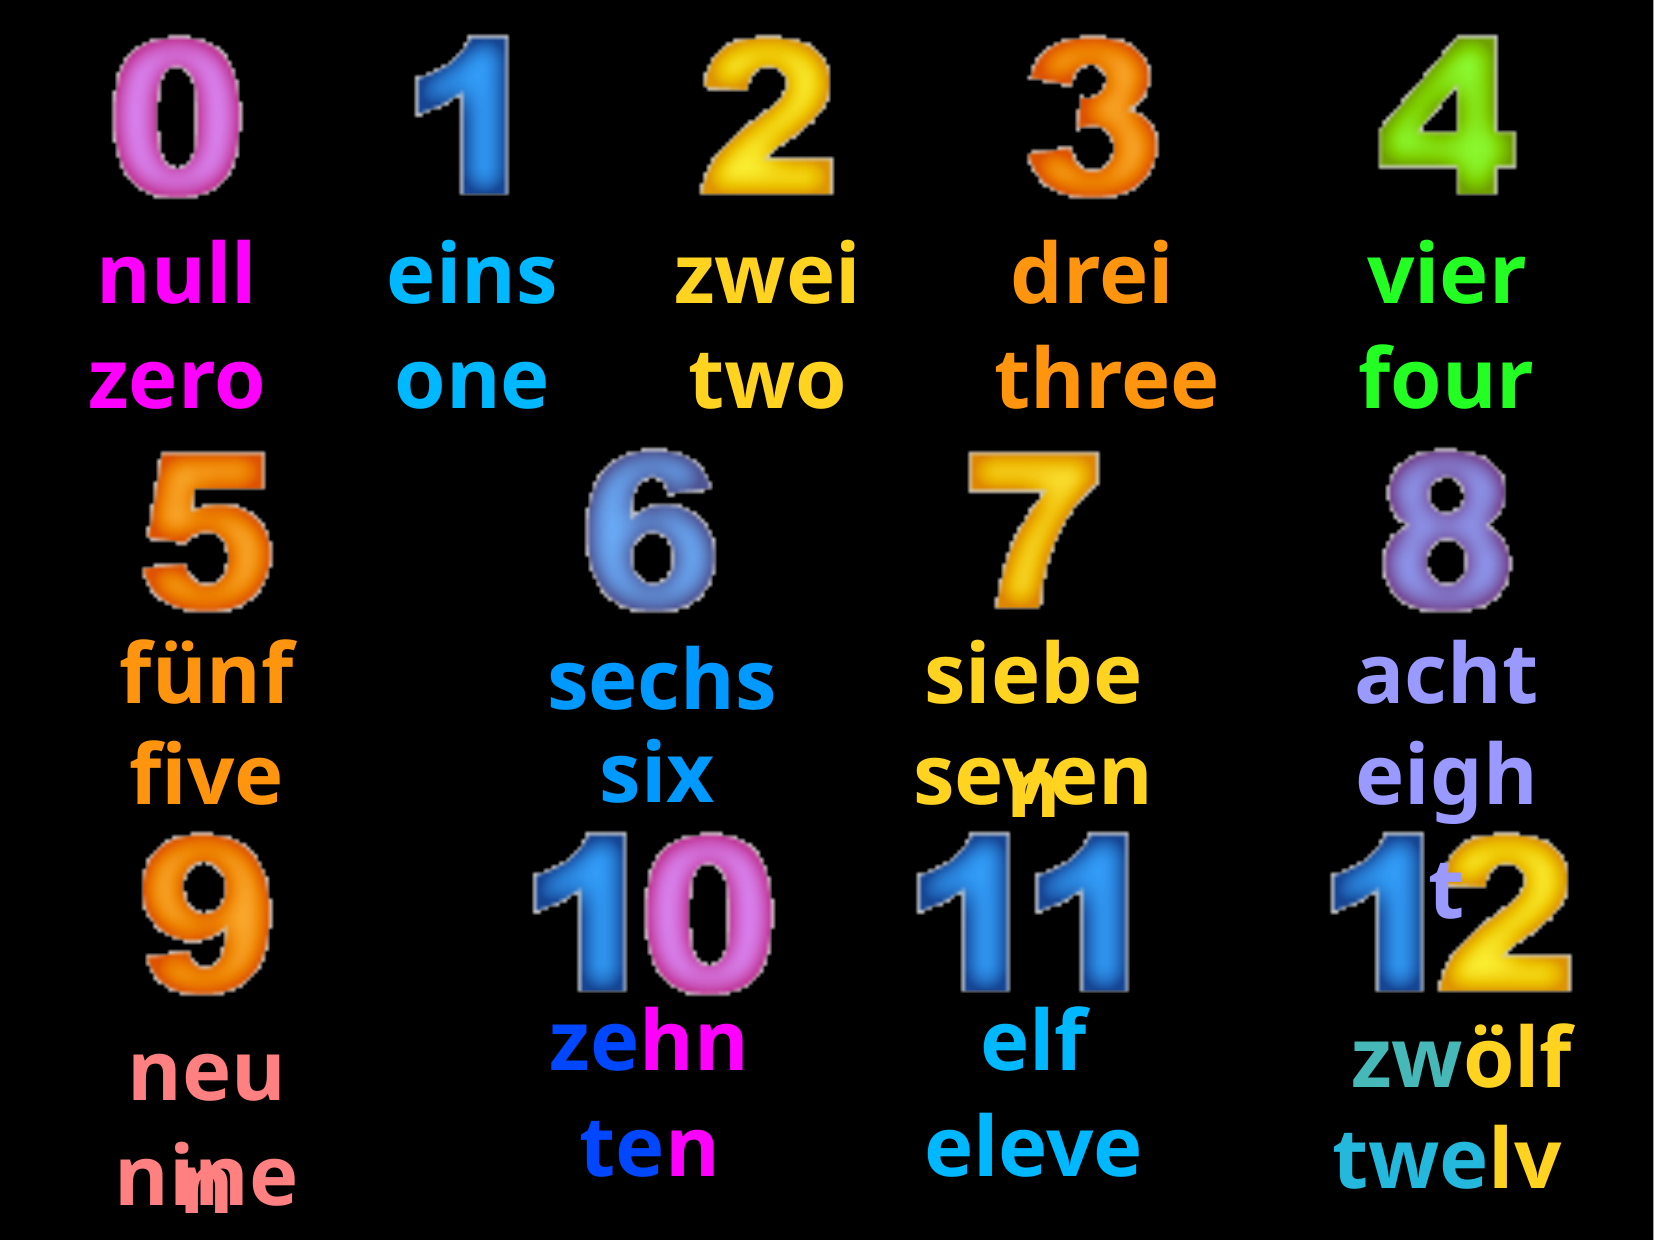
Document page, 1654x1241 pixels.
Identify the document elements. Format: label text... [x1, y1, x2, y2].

text_box vier [1328, 206, 1565, 312]
picture [944, 442, 1123, 607]
picture [679, 29, 857, 206]
picture [885, 840, 1182, 1004]
picture [501, 826, 798, 1004]
text_box drei [974, 206, 1211, 312]
text_box zwei [649, 206, 886, 312]
text_box sechs [529, 612, 795, 744]
picture [383, 29, 562, 206]
text_box eins [354, 206, 591, 312]
picture [118, 840, 296, 1003]
picture [88, 29, 266, 206]
picture [1299, 826, 1595, 1004]
text_box five [88, 708, 325, 840]
text_box fünf [88, 607, 325, 708]
text_box twelve [1299, 1092, 1595, 1224]
text_box four [1328, 312, 1565, 443]
text_box acht [1328, 607, 1565, 708]
text_box zero [59, 312, 296, 443]
text_box six [524, 705, 790, 837]
text_box nine [88, 1109, 325, 1241]
picture [1003, 29, 1182, 206]
text_box seven [885, 708, 1182, 840]
text_box zwölf [1328, 991, 1595, 1092]
picture [1358, 443, 1536, 607]
text_box three [974, 312, 1241, 443]
text_box zehn [531, 974, 768, 1079]
text_box null [59, 206, 296, 312]
text_box one [354, 312, 591, 443]
text_box eight [1328, 708, 1565, 840]
picture [1358, 29, 1536, 206]
text_box neun [88, 1003, 325, 1109]
text_box elf [915, 974, 1152, 1079]
text_box sieben [885, 607, 1182, 708]
text_box two [649, 312, 886, 443]
picture [118, 443, 296, 607]
picture [561, 442, 739, 612]
text_box ten [531, 1079, 768, 1211]
text_box eleven [885, 1079, 1182, 1211]
